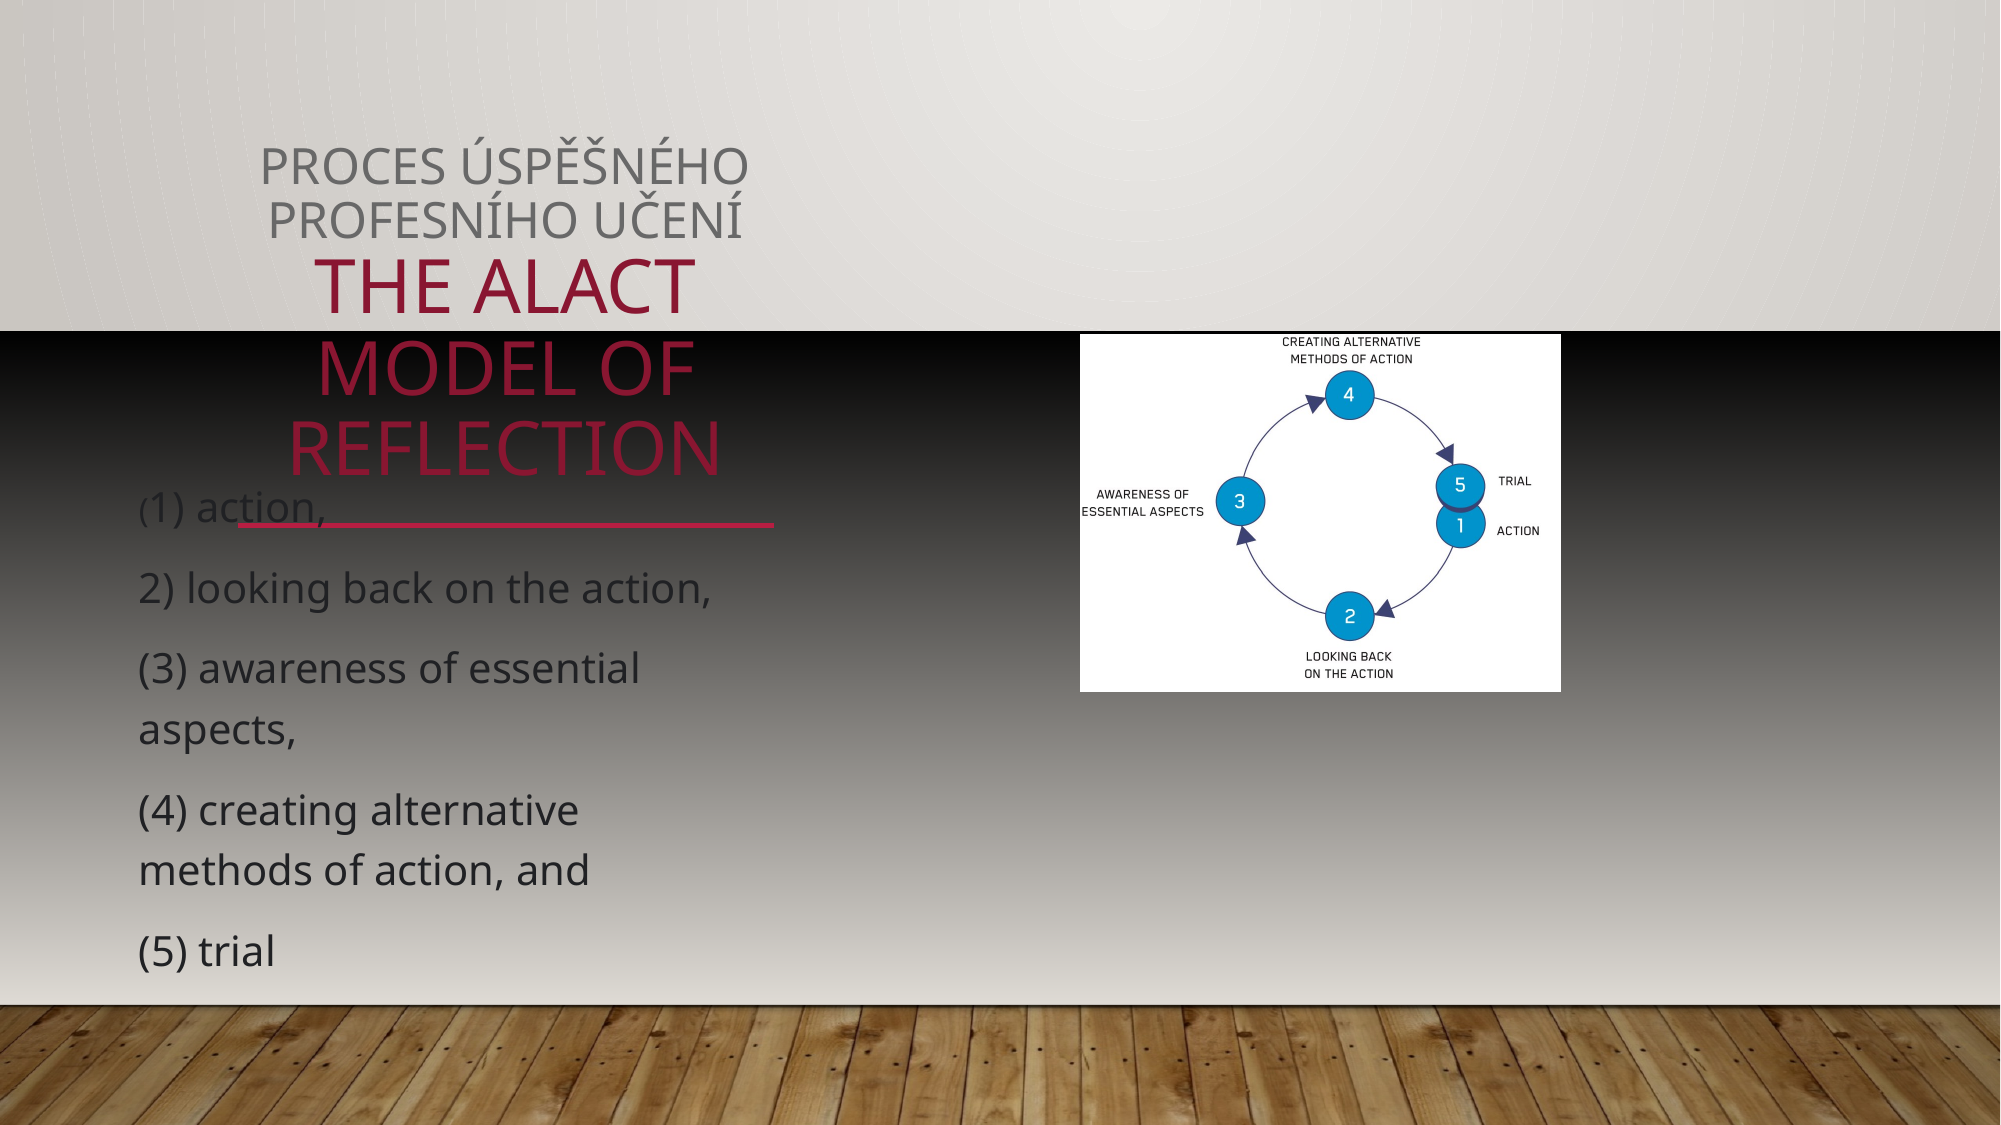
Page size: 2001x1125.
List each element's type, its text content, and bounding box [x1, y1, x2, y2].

picture [1080, 334, 1561, 692]
list (1) action, 2) looking back on the action, (3) awareness of essential aspects, (4) creating alternative methods of action, and (5) trial [123, 462, 770, 1089]
title Proces úspěšného profesního učení The ALACT model of reflection [236, 131, 774, 500]
